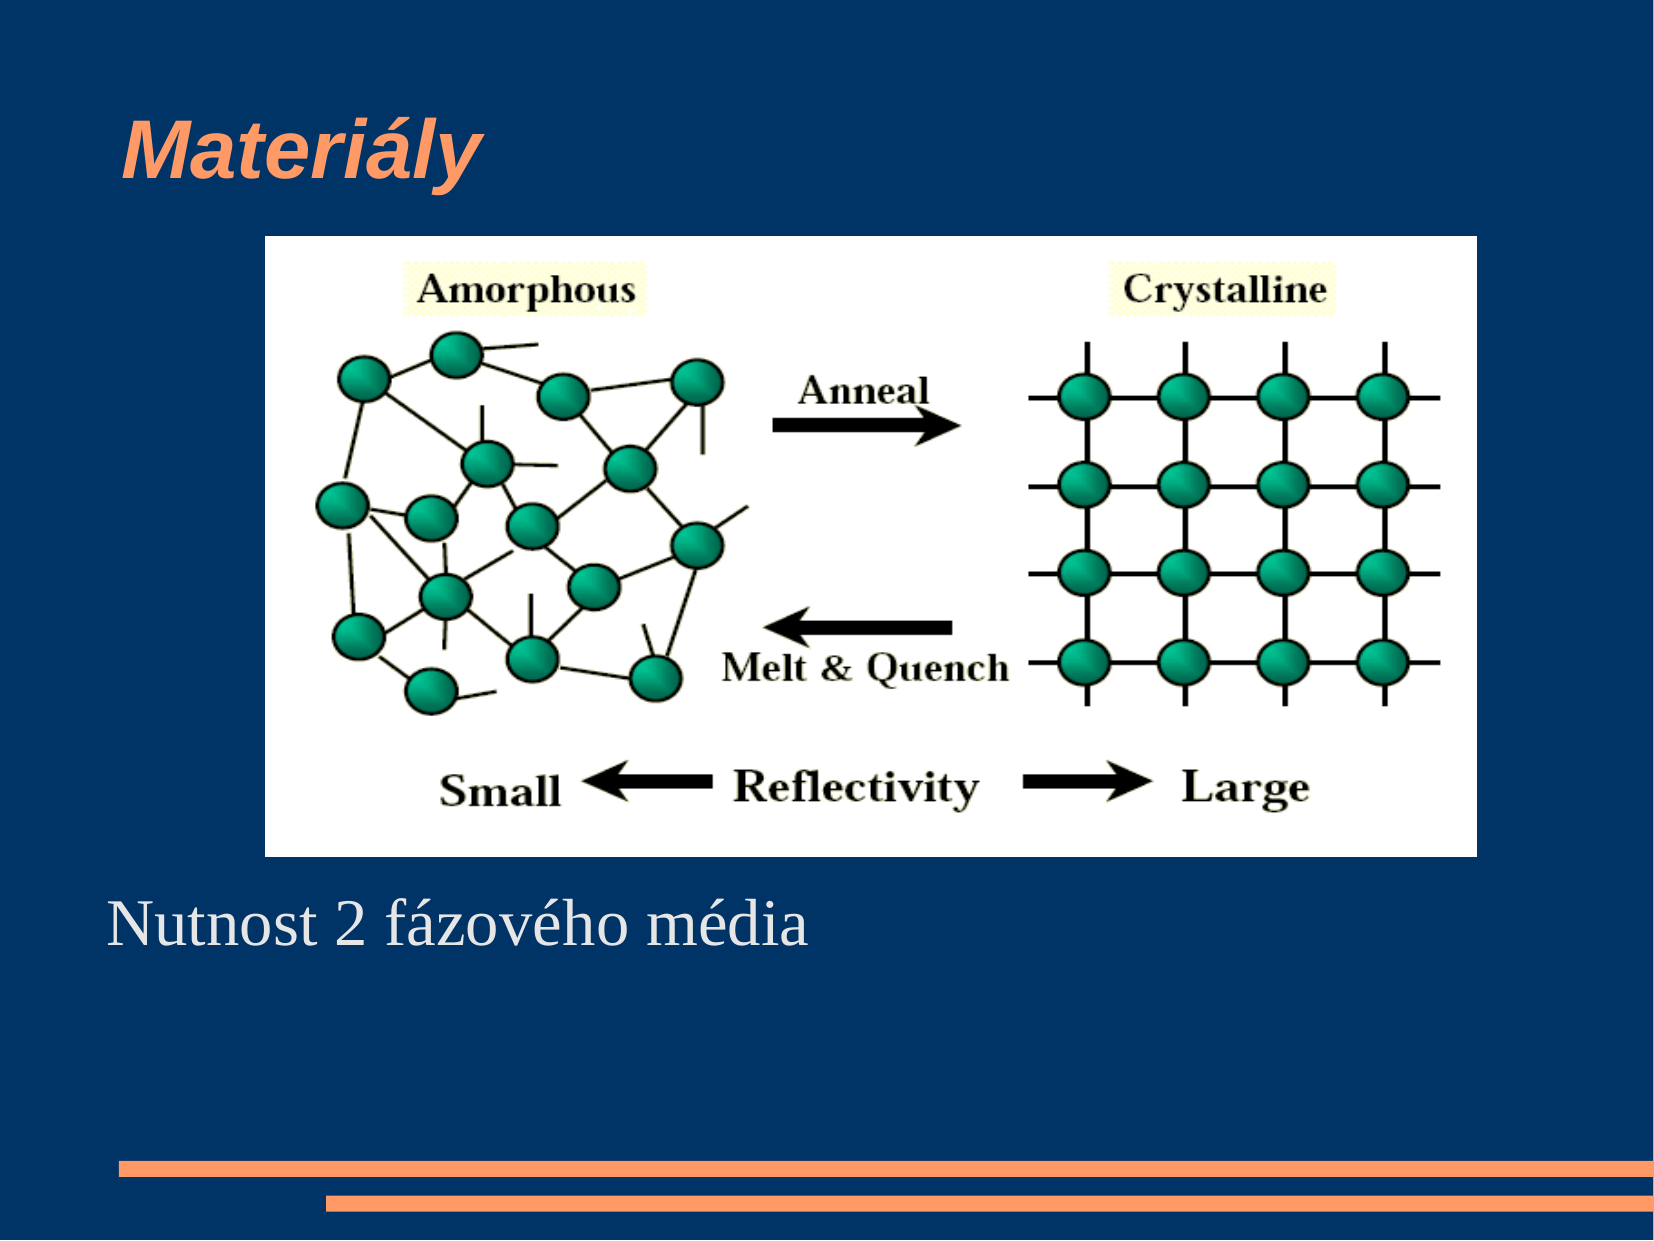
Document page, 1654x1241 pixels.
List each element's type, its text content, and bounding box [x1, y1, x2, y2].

list Nutnost 2 fázového média [88, 885, 1562, 1133]
title Materiály [121, 46, 1534, 254]
picture [265, 236, 1477, 857]
